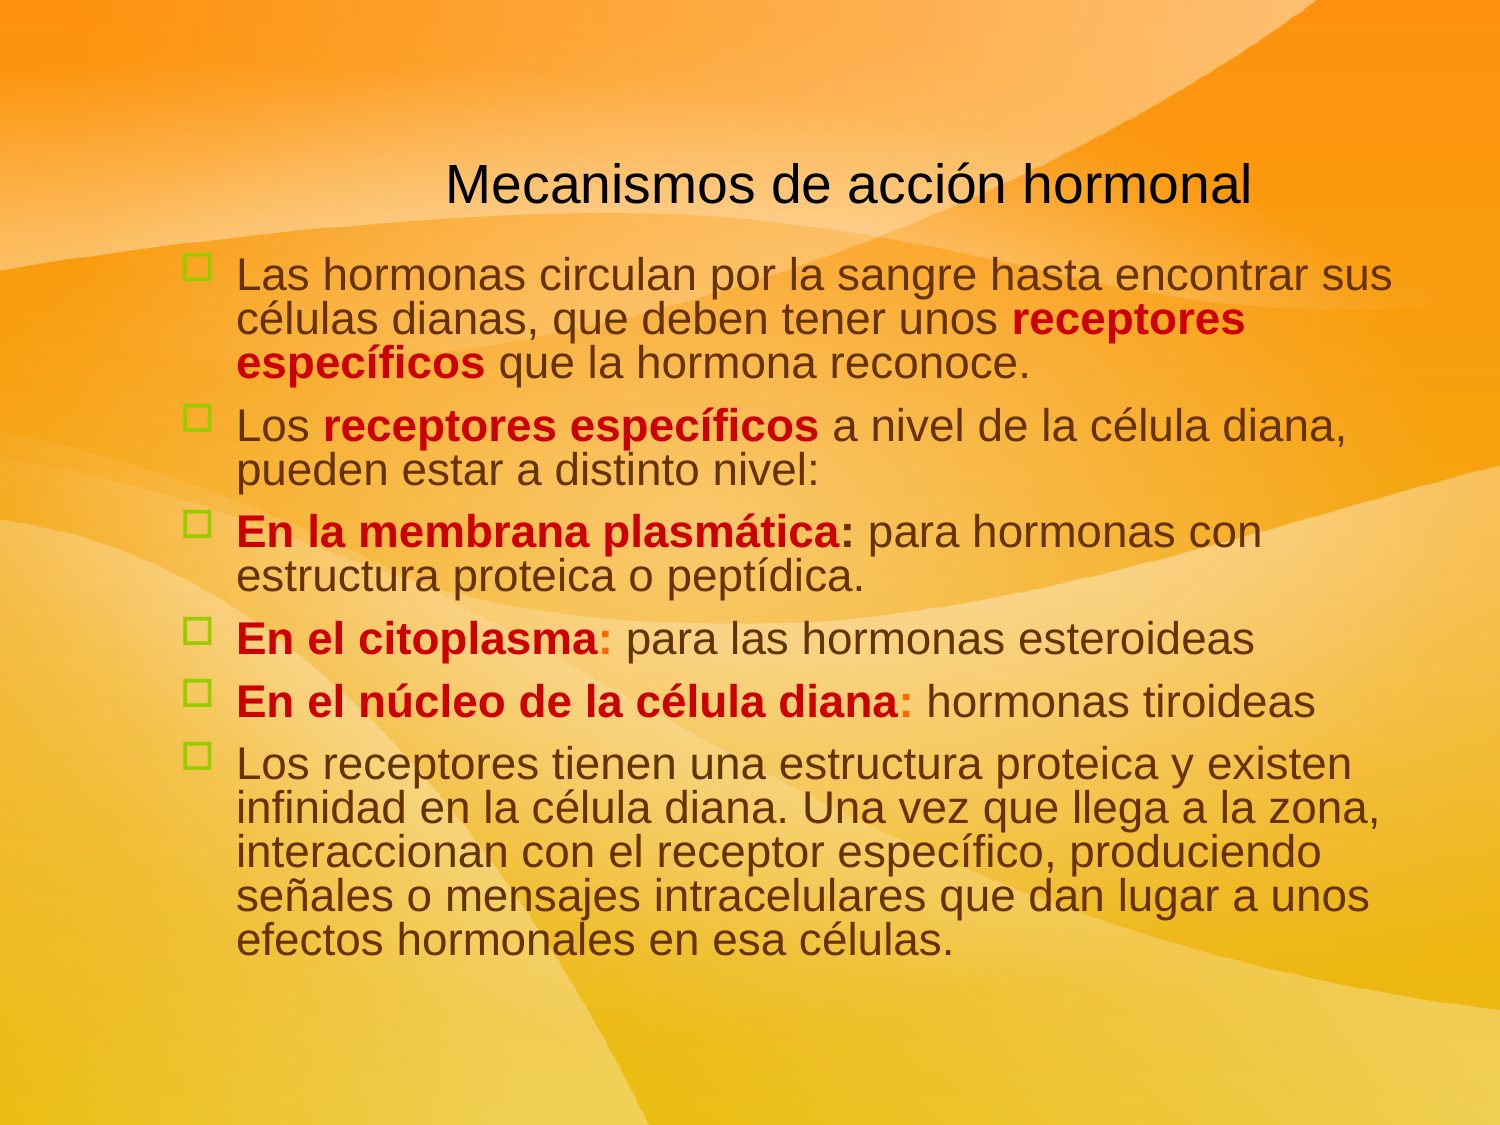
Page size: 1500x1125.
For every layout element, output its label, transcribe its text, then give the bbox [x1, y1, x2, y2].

picture [0, 0, 1500, 1125]
list Las hormonas circulan por la sangre hasta encontrar sus células dianas, que deben tener unos receptores específicos que la hormona reconoce. Los receptores específicos a nivel de la célula diana, pueden estar a distinto nivel: En la membrana plasmática: para hormonas con estructura proteica o peptídica. En el citoplasma: para las hormonas esteroideas En el núcleo de la célula diana: hormonas tiroideas Los receptores tienen una estructura proteica y existen infinidad en la célula diana. Una vez que llega a la zona, interaccionan con el receptor específico, produciendo señales o mensajes intracelulares que dan lugar a unos efectos hormonales en esa células. [165, 248, 1425, 1018]
title Mecanismos de acción hormonal [274, 75, 1425, 248]
